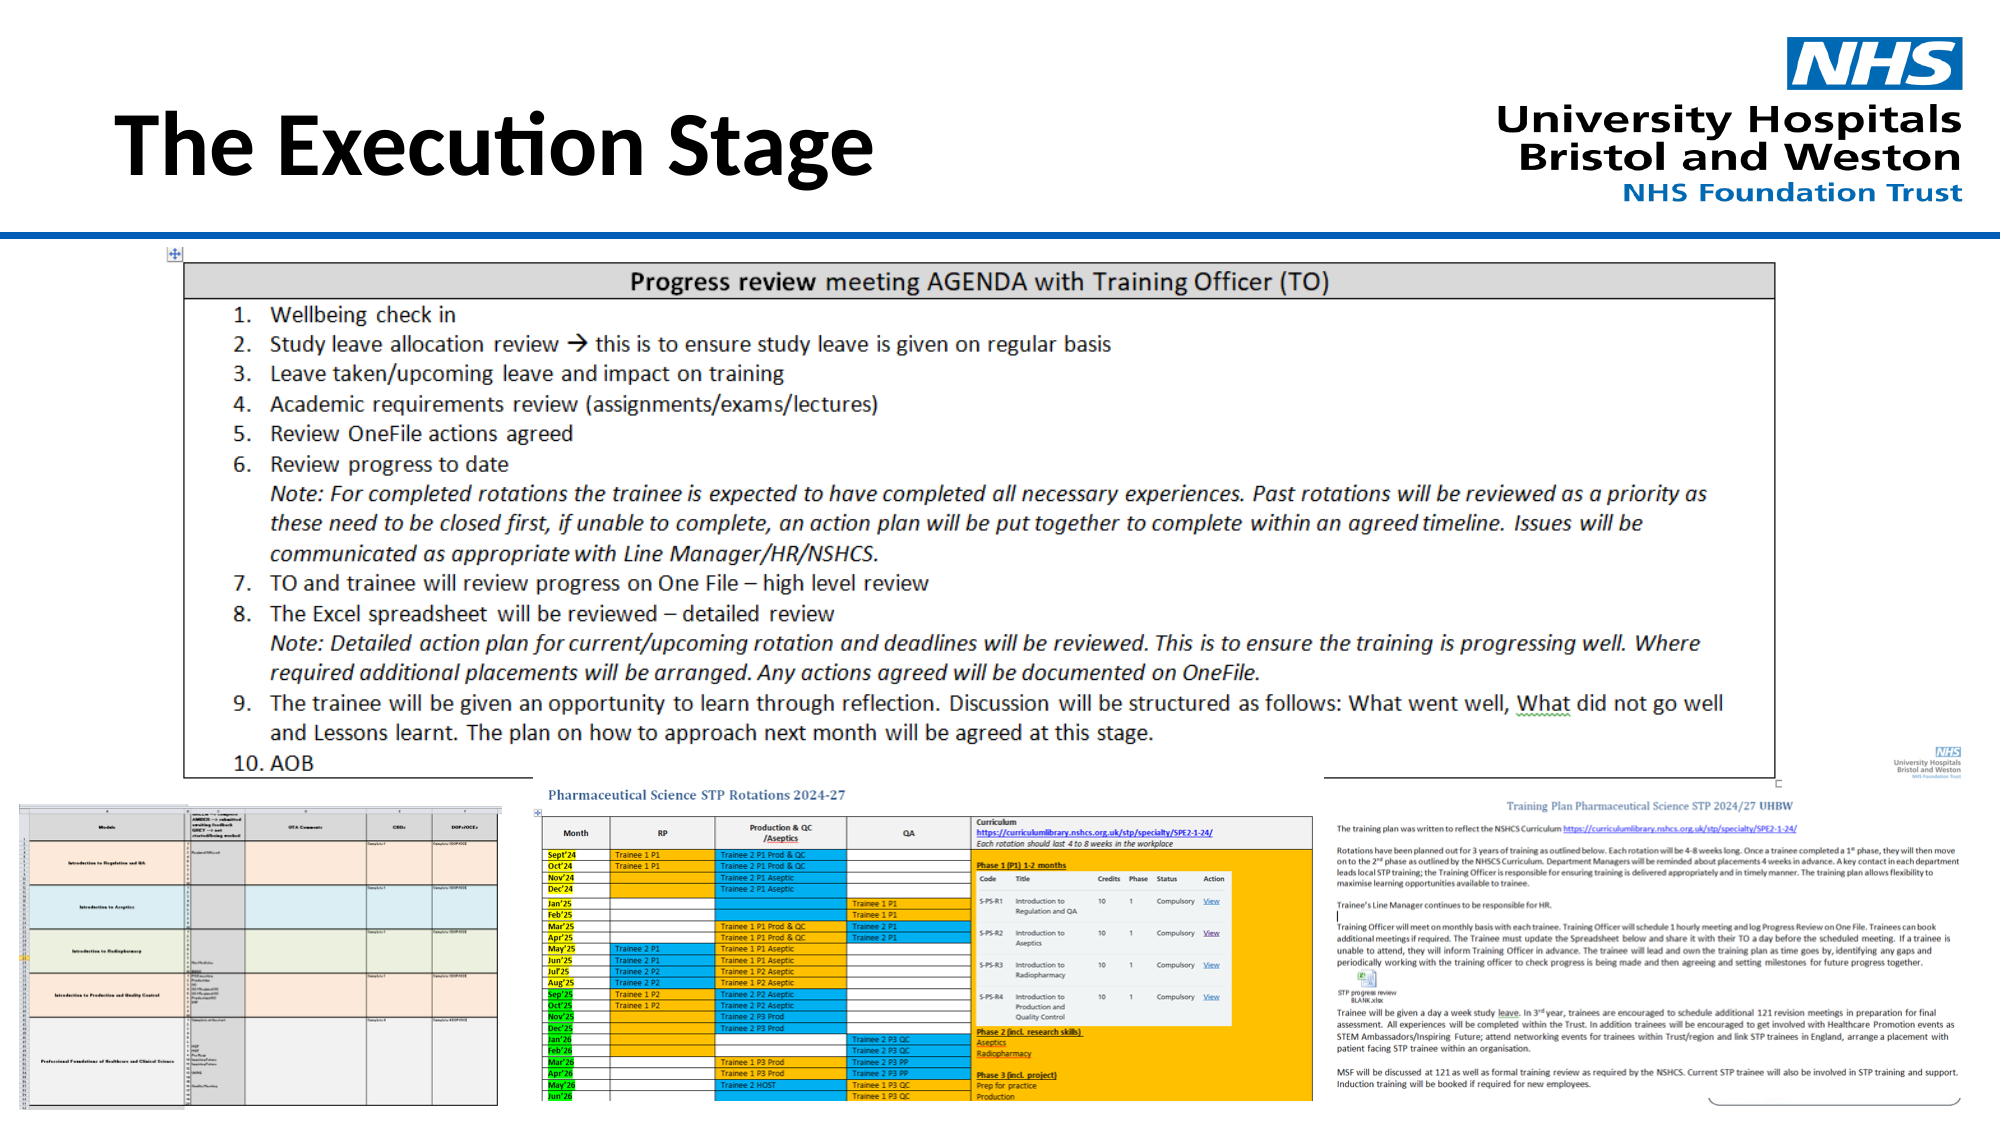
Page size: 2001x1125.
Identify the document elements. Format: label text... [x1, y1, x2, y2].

picture [163, 247, 1987, 1101]
title The Execution Stage [99, 45, 1900, 233]
picture [19, 804, 502, 1110]
